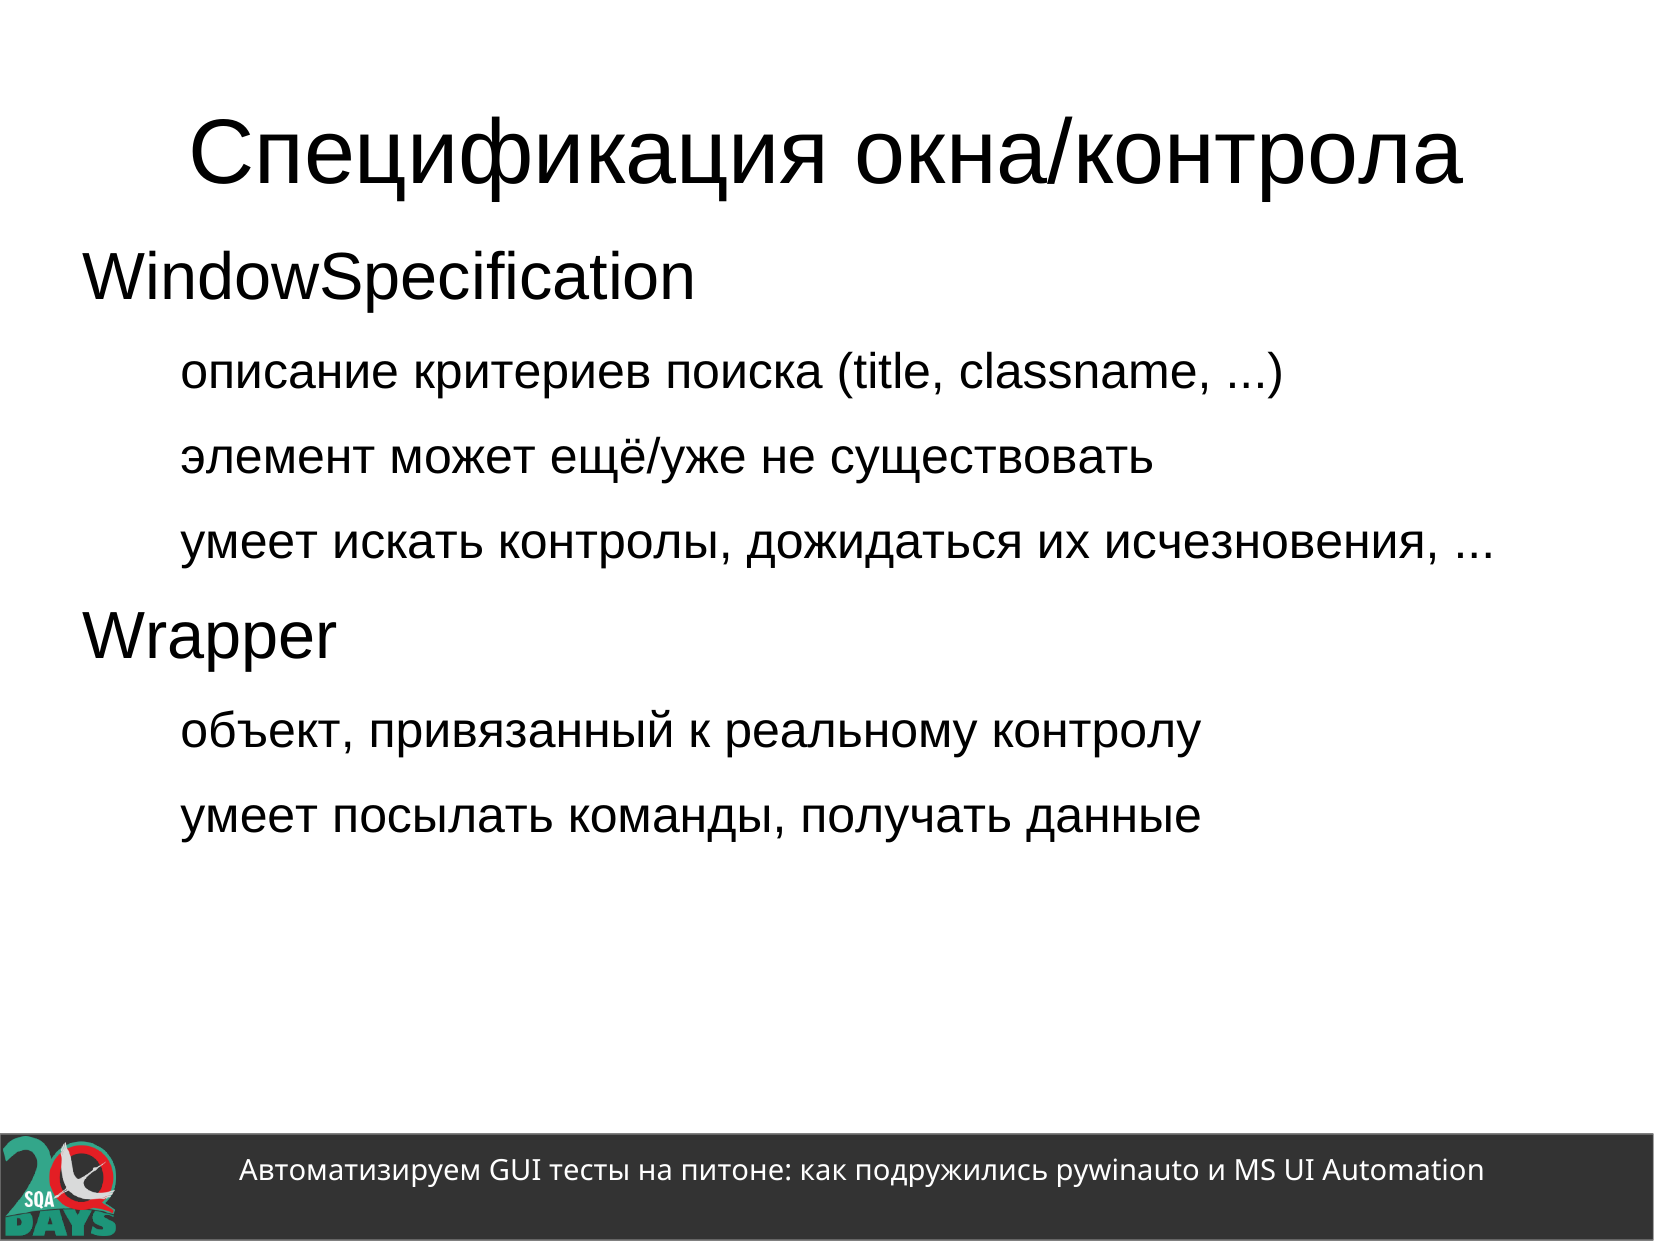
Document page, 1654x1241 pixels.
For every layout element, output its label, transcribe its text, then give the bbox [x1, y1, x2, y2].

title Спецификация окна/контрола [82, 49, 1571, 240]
text_box Автоматизируем GUI тесты на питоне: как подружились pywinauto и MS UI Automation [224, 1145, 1607, 1229]
text_box [0, 1133, 1654, 1241]
subtitle WindowSpecification описание критериев поиска (title, classname, ...) элемент может ещё/уже не существовать умеет искать контролы, дожидаться их исчезновения, ... Wrapper объект, привязанный к реальному контролу умеет посылать команды, получать данные [82, 240, 1571, 1059]
picture [3, 1136, 116, 1236]
